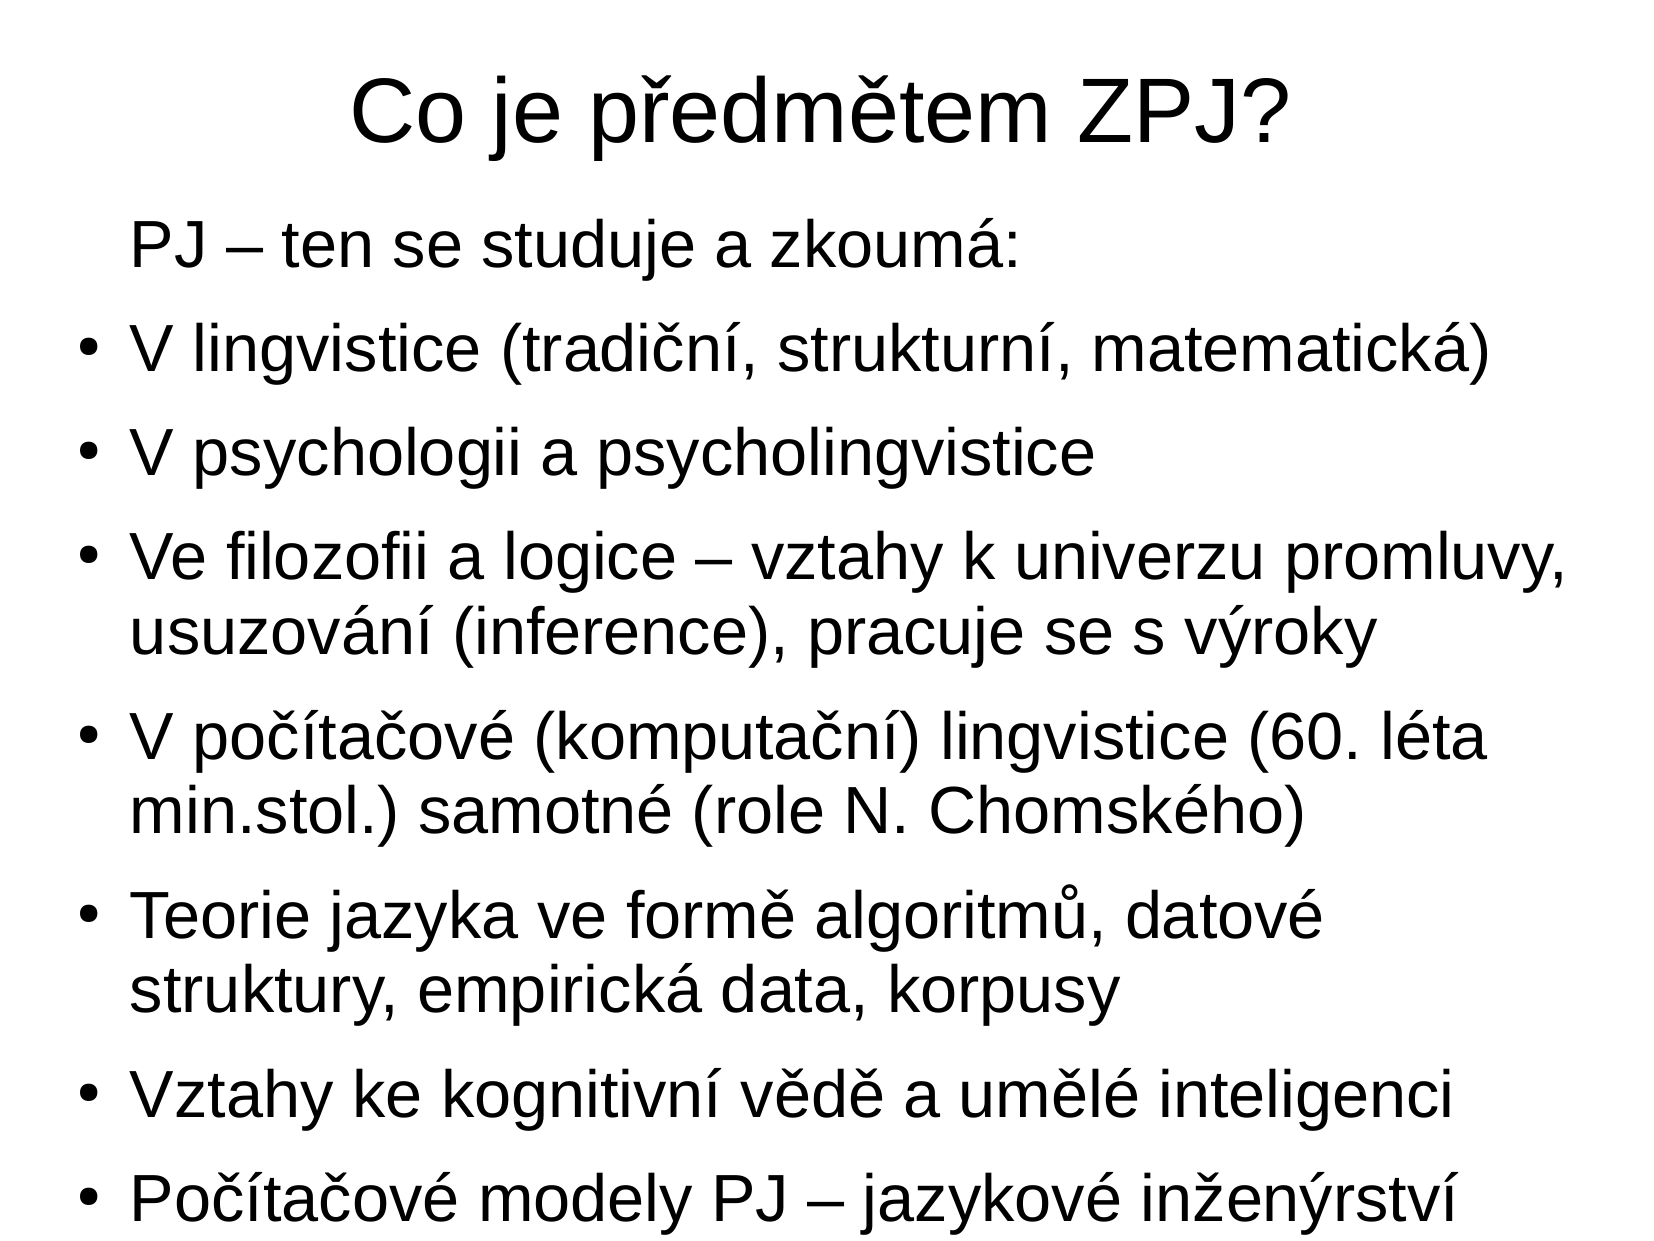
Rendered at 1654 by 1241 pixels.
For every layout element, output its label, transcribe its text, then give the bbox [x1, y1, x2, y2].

title Co je předmětem ZPJ? [76, 14, 1565, 206]
list PJ – ten se studuje a zkoumá: V lingvistice (tradiční, strukturní, matematická) V psychologii a psycholingvistice Ve filozofii a logice – vztahy k univerzu promluvy, usuzování (inference), pracuje se s výroky V počítačové (komputační) lingvistice (60. léta min.stol.) samotné (role N. Chomského) Teorie jazyka ve formě algoritmů, datové struktury, empirická data, korpusy Vztahy ke kognitivní vědě a umělé inteligenci Počítačové modely PJ – jazykové inženýrství [59, 206, 1571, 1241]
